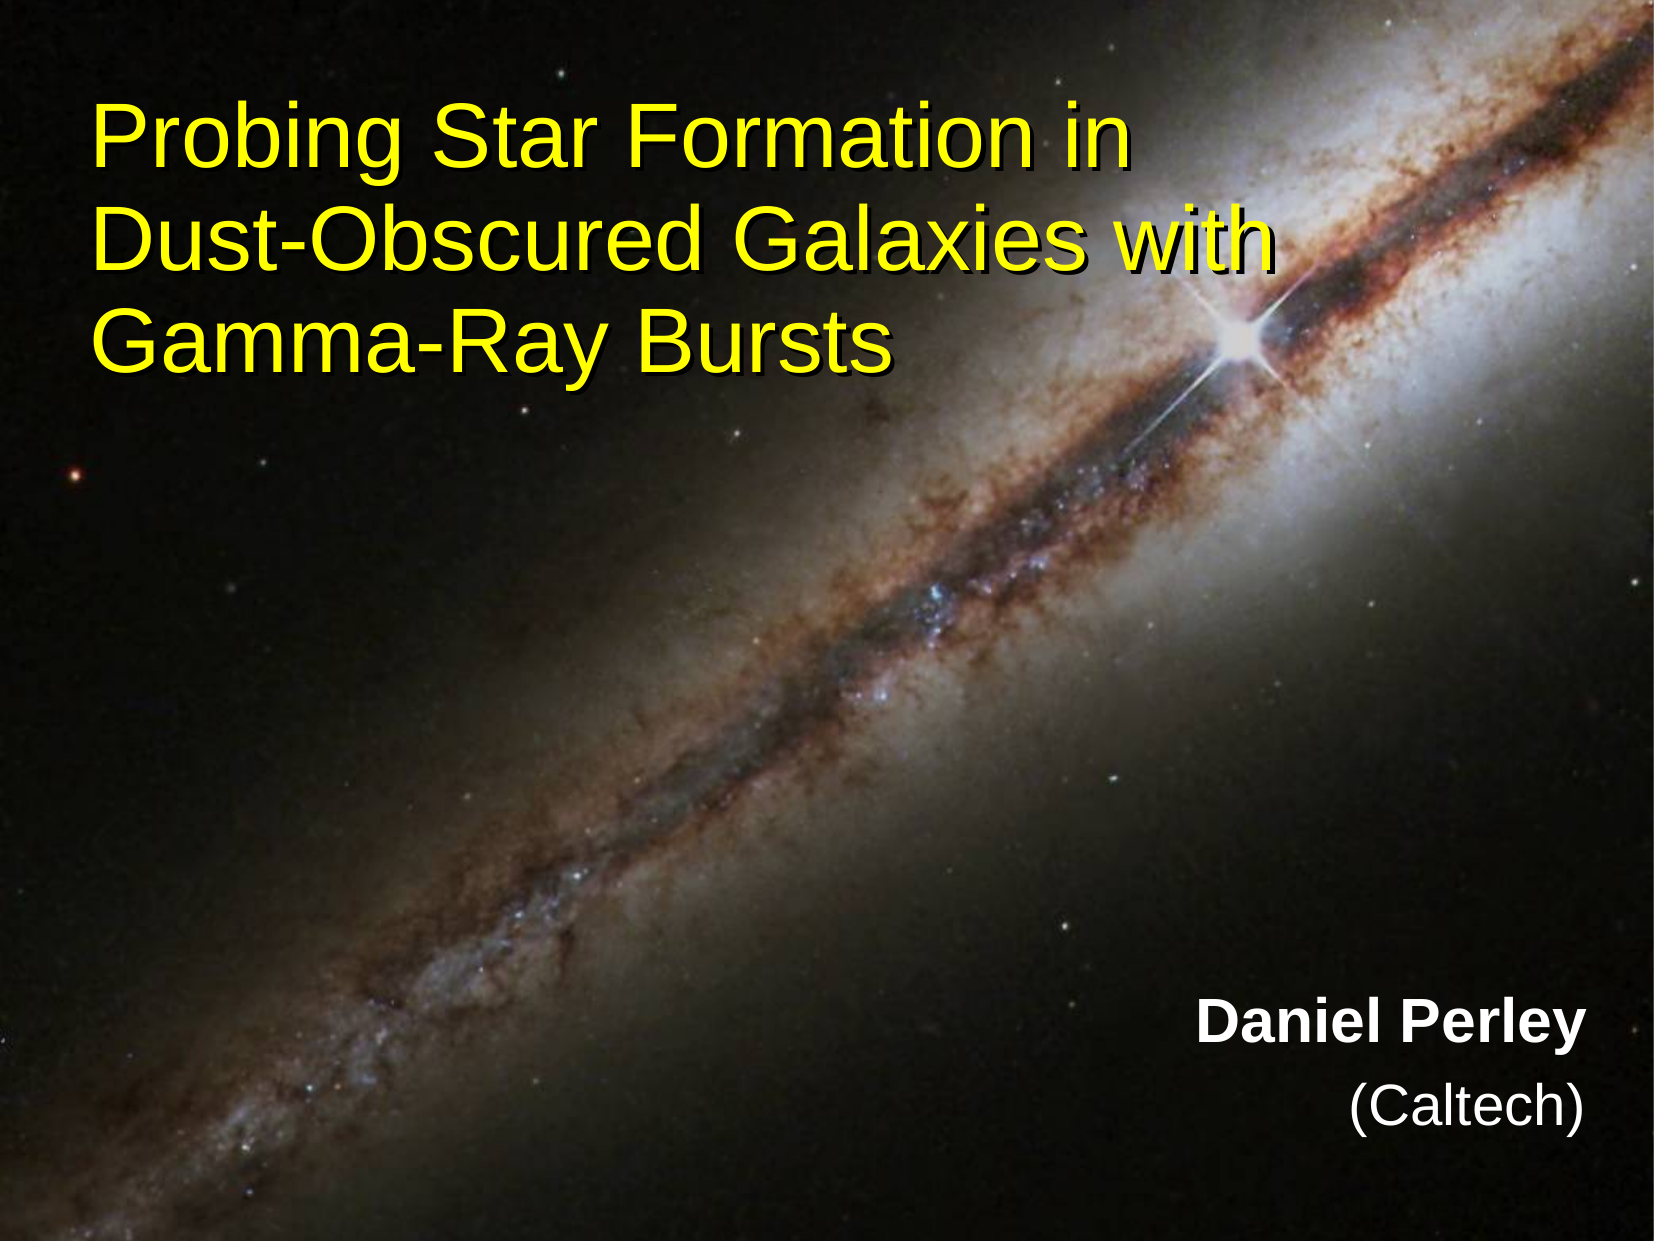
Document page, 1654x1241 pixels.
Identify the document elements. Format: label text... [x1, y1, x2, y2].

picture [0, 0, 1654, 1241]
text_box Daniel Perley [1077, 978, 1603, 1129]
text_box Probing Star Formation in Dust-Obscured Galaxies with Gamma-Ray Bursts [75, 77, 1426, 651]
text_box (Caltech) [659, 1065, 1601, 1146]
